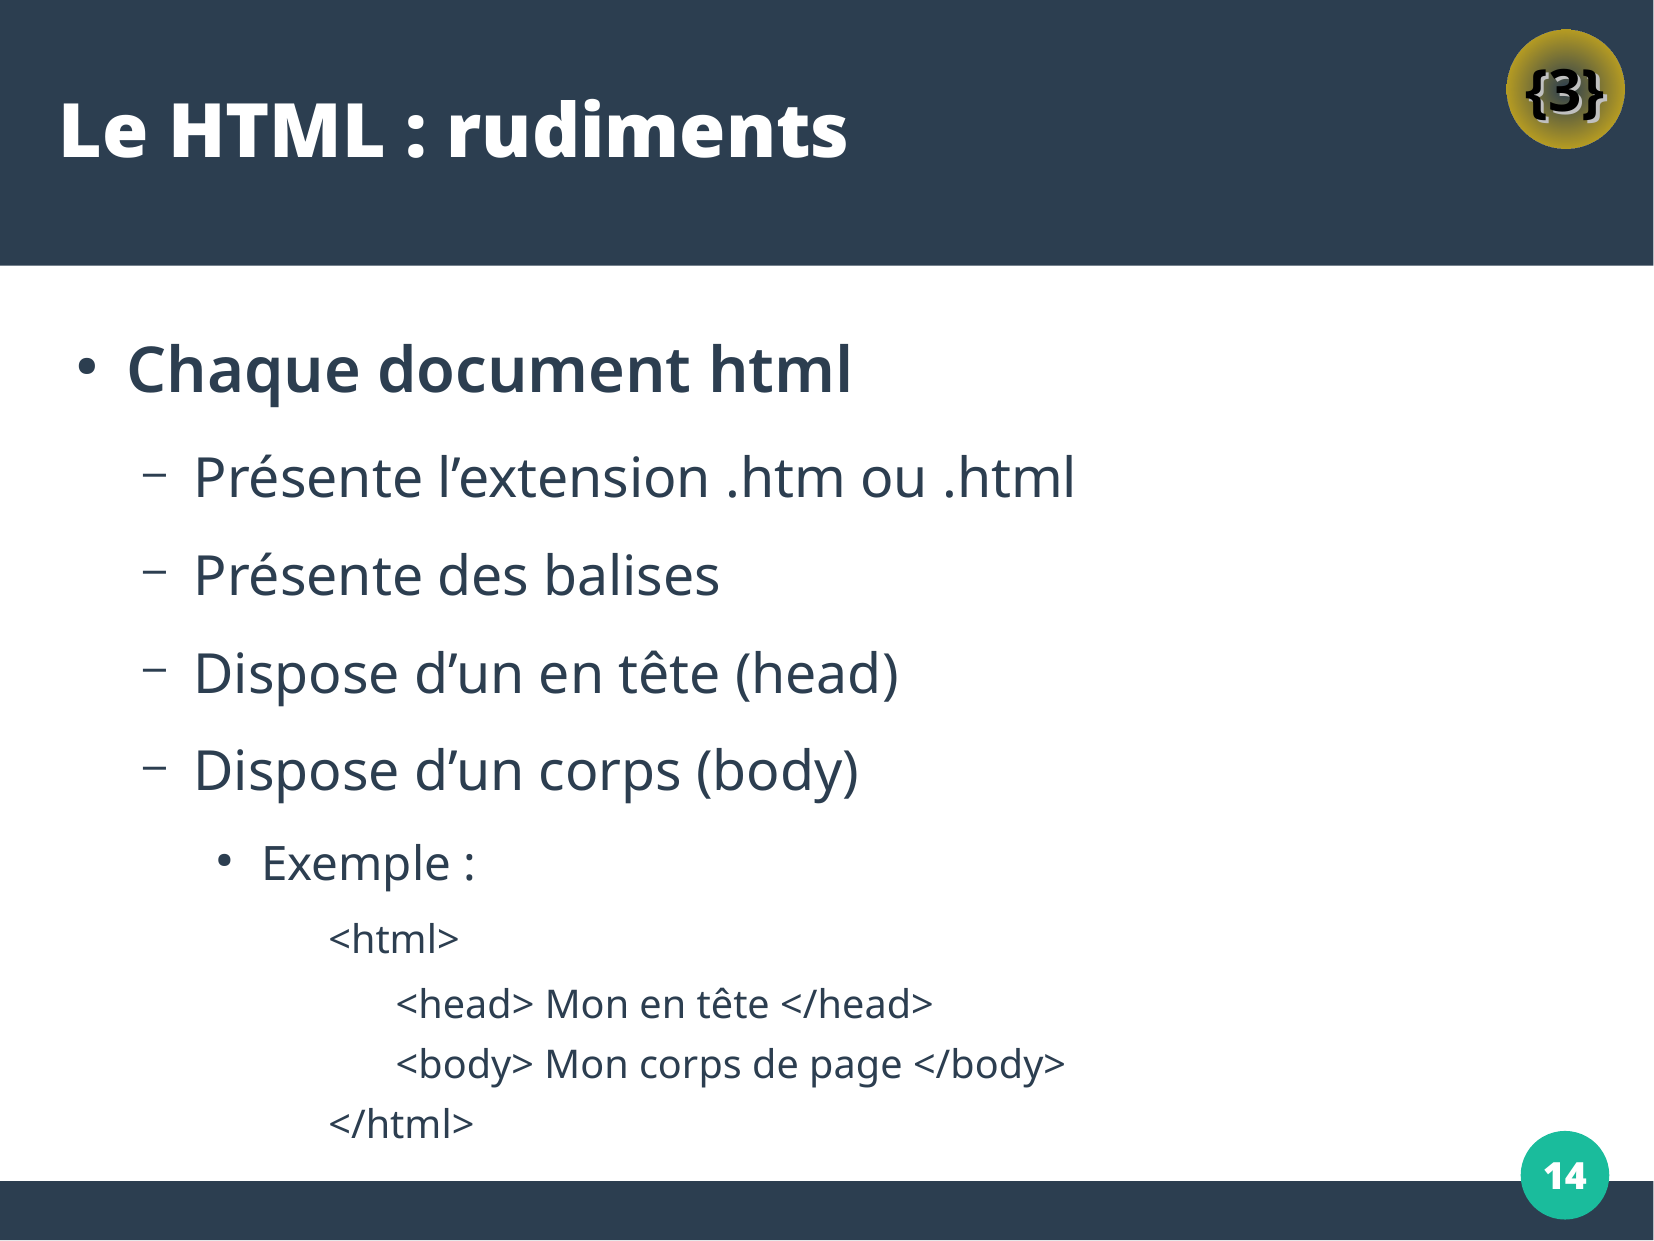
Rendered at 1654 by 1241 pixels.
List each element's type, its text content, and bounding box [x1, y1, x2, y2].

list Chaque document html Présente l’extension .htm ou .html Présente des balises Dispose d’un en tête (head) Dispose d’un corps (body) Exemple : <html> <head> Mon en tête </head> <body> Mon corps de page </body> </html> [59, 324, 1595, 1152]
text_box {3} [1506, 29, 1625, 149]
title Le HTML : rudiments [59, 49, 1595, 207]
